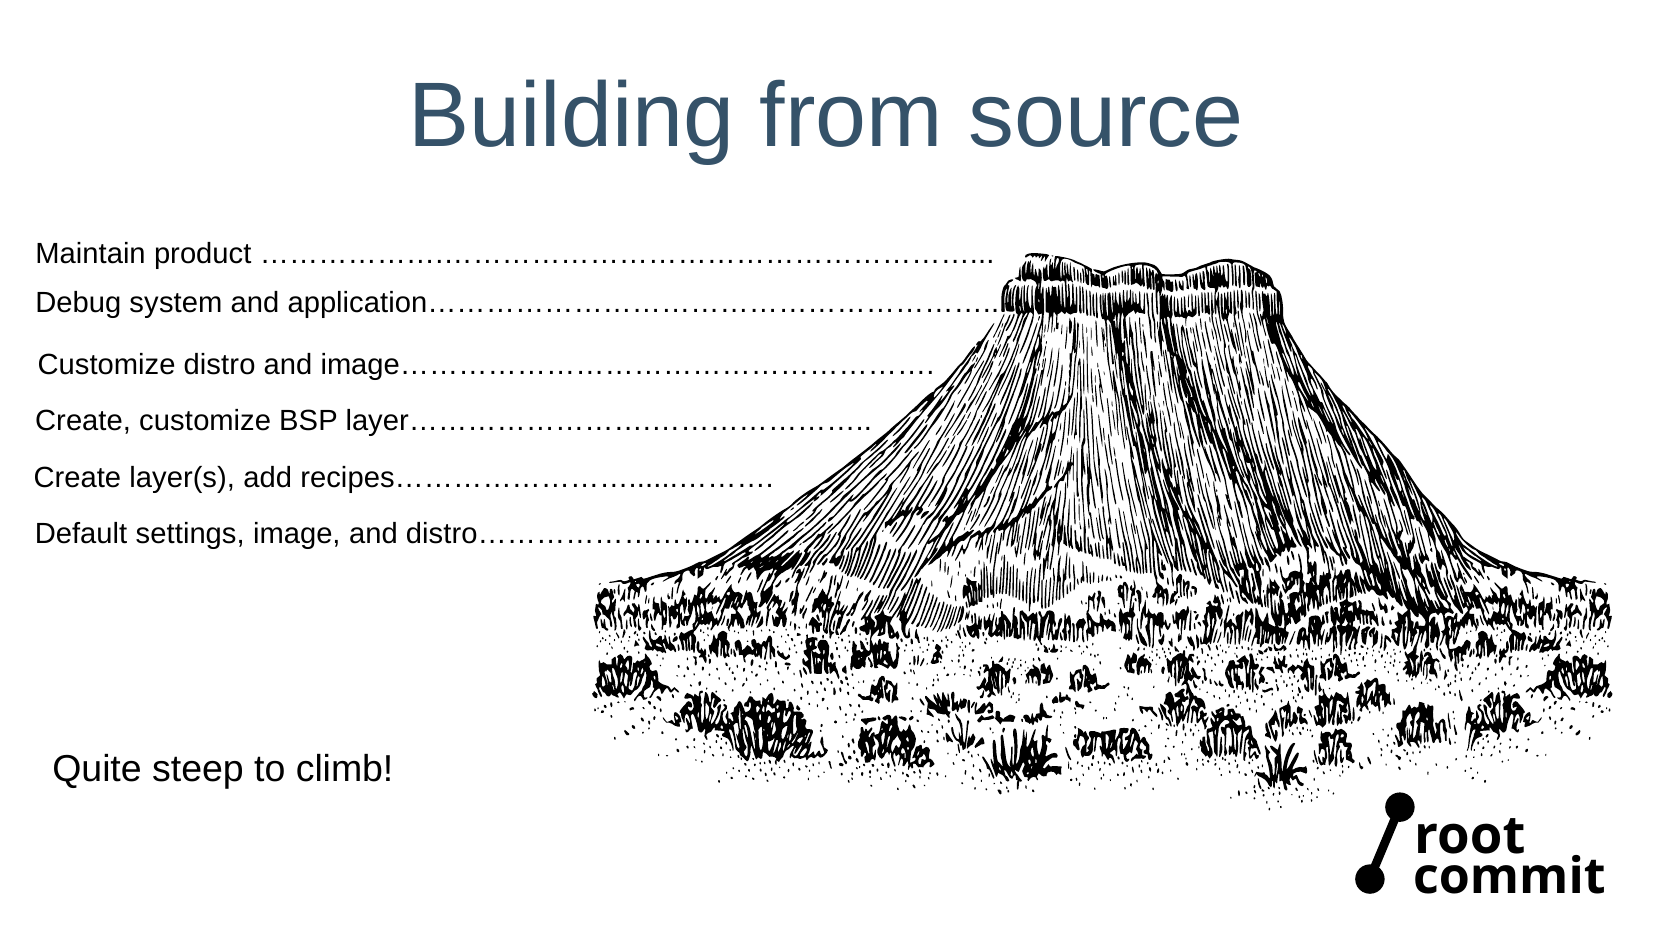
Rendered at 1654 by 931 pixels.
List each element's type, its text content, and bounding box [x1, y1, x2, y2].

text_box Customize distro and image………………………………………………. [22, 340, 950, 389]
text_box Debug system and application…………………………………………………... [20, 278, 1022, 327]
text_box Create, customize BSP layer…………………….………………….. [20, 396, 887, 445]
picture [591, 252, 1613, 811]
text_box Maintain product ……………….………………………………………………... [20, 229, 1039, 277]
text_box Create layer(s), add recipes……………………......………. [18, 453, 795, 502]
title Building from source [82, 37, 1571, 193]
text_box Quite steep to climb! [37, 740, 409, 798]
text_box Default settings, image, and distro……………………. [20, 509, 734, 557]
